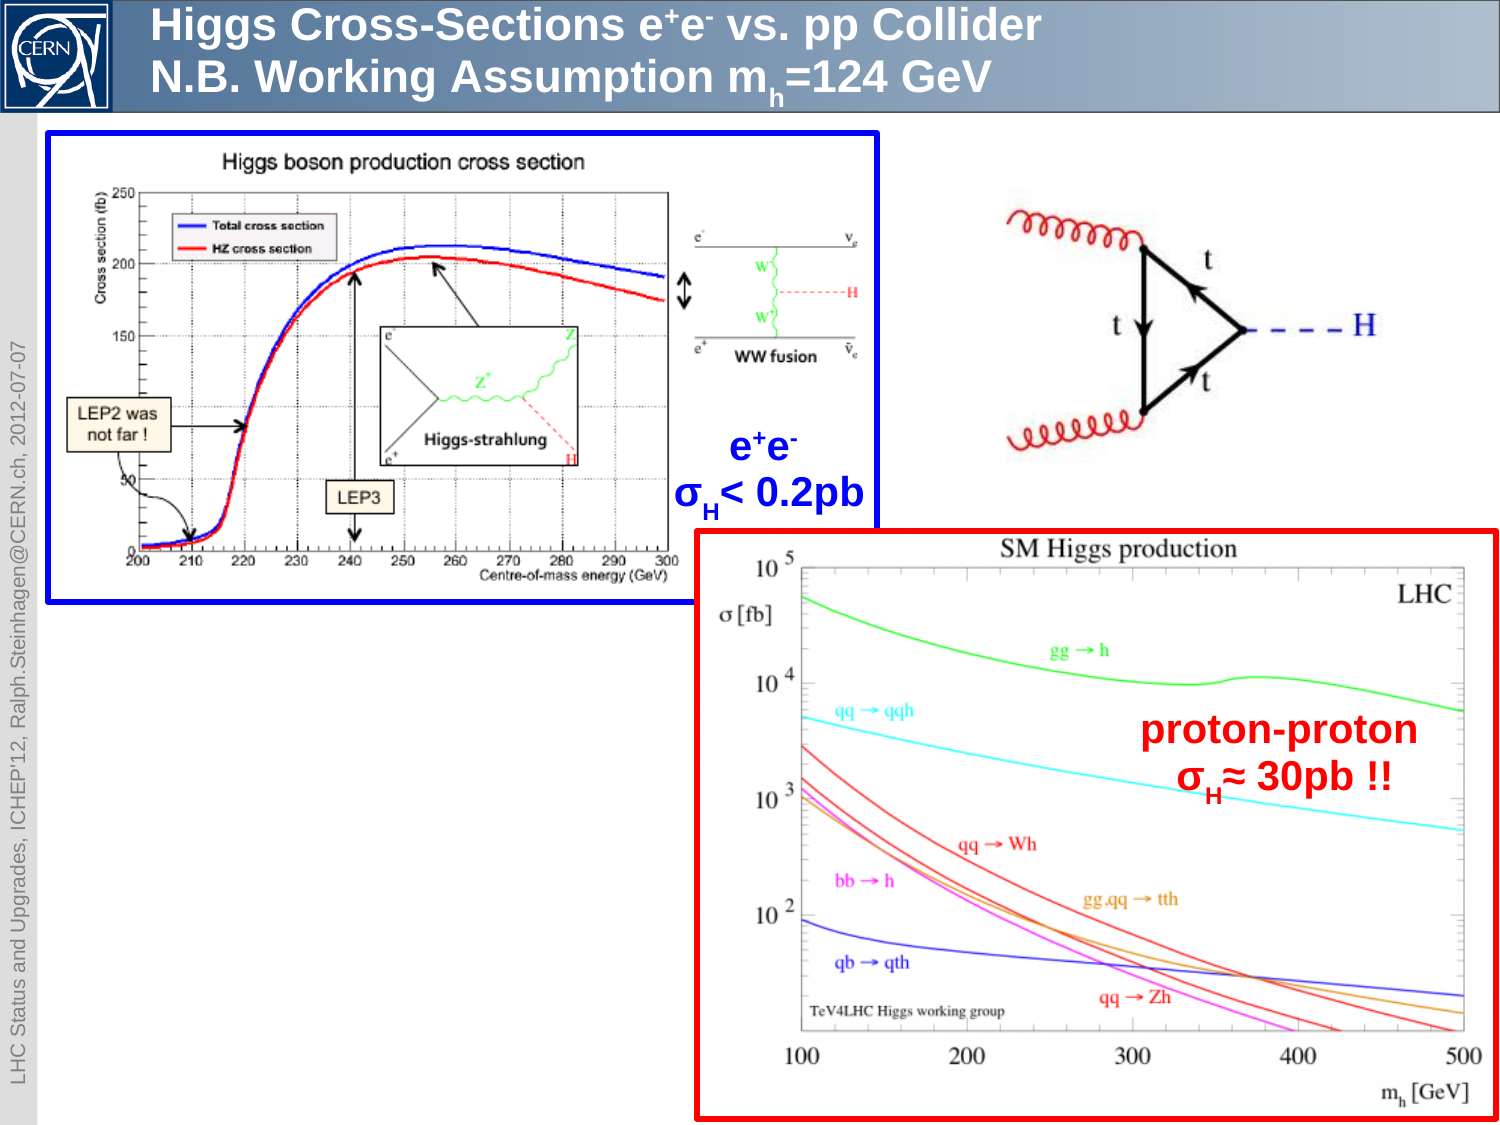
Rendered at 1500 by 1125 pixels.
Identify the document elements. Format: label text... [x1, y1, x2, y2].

picture [699, 533, 1494, 1116]
picture [50, 135, 874, 600]
picture [0, 0, 113, 113]
picture [982, 187, 1408, 477]
text_box proton-proton σH≈ 30pb !! [1123, 698, 1436, 818]
text_box e+e- σH< 0.2pb [644, 415, 883, 534]
title Higgs Cross-Sections e+e- vs. pp Collider N.B. Working Assumption mh=124 GeV [150, 0, 1201, 113]
